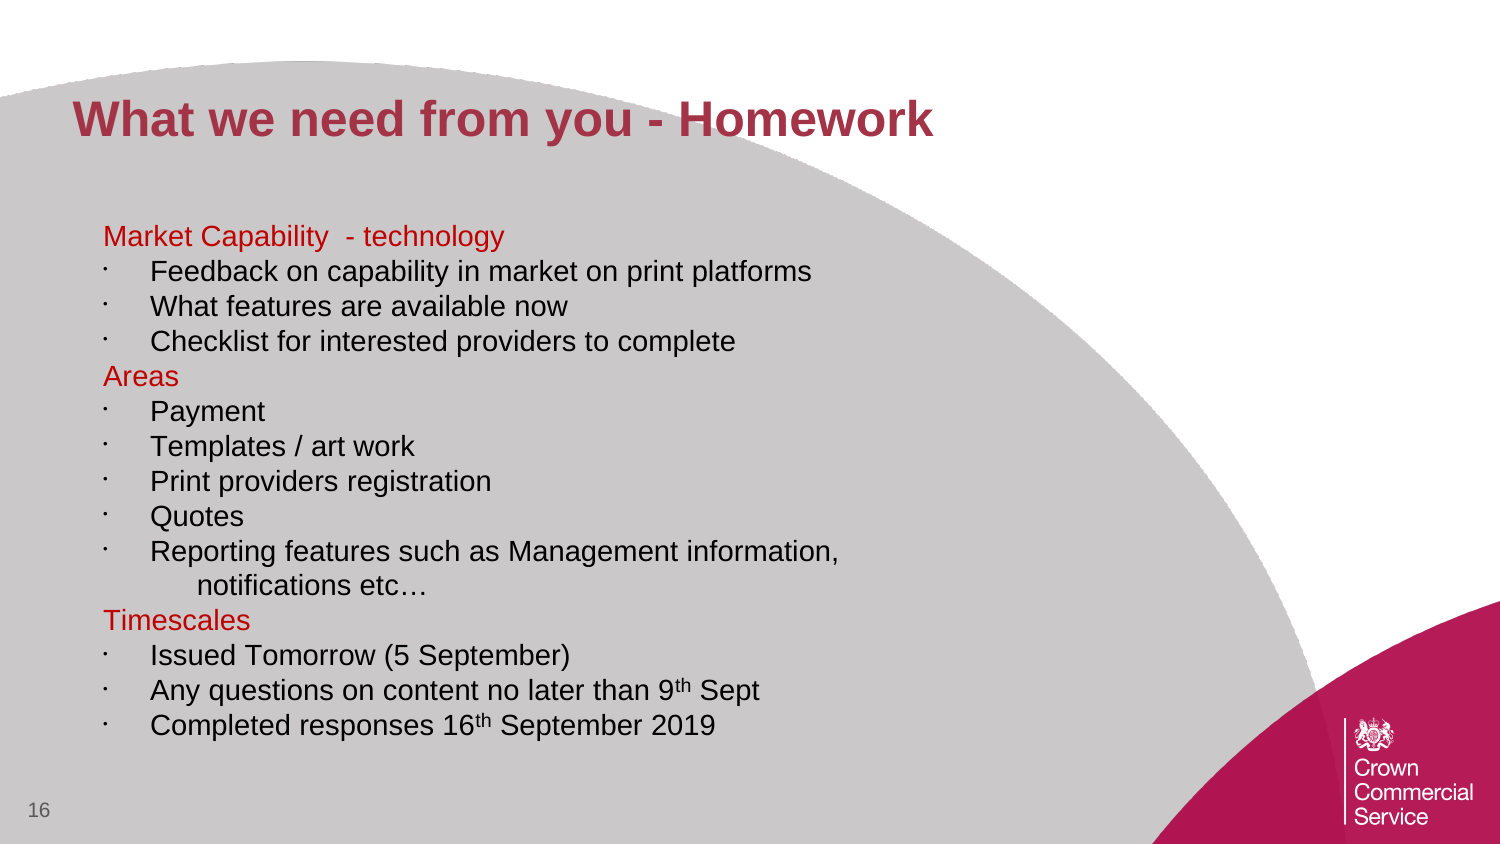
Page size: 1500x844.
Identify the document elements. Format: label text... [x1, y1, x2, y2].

text_box Market Capability - technology Feedback on capability in market on print platforms What features are available now Checklist for interested providers to complete Areas Payment Templates / art work Print providers registration Quotes Reporting features such as Management information, notifications etc… Timescales Issued Tomorrow (5 September) Any questions on content no later than 9th Sept Completed responses 16th September 2019 [88, 209, 877, 826]
title What we need from you - Homework [57, 70, 1402, 175]
text_box 16 [12, 781, 103, 844]
